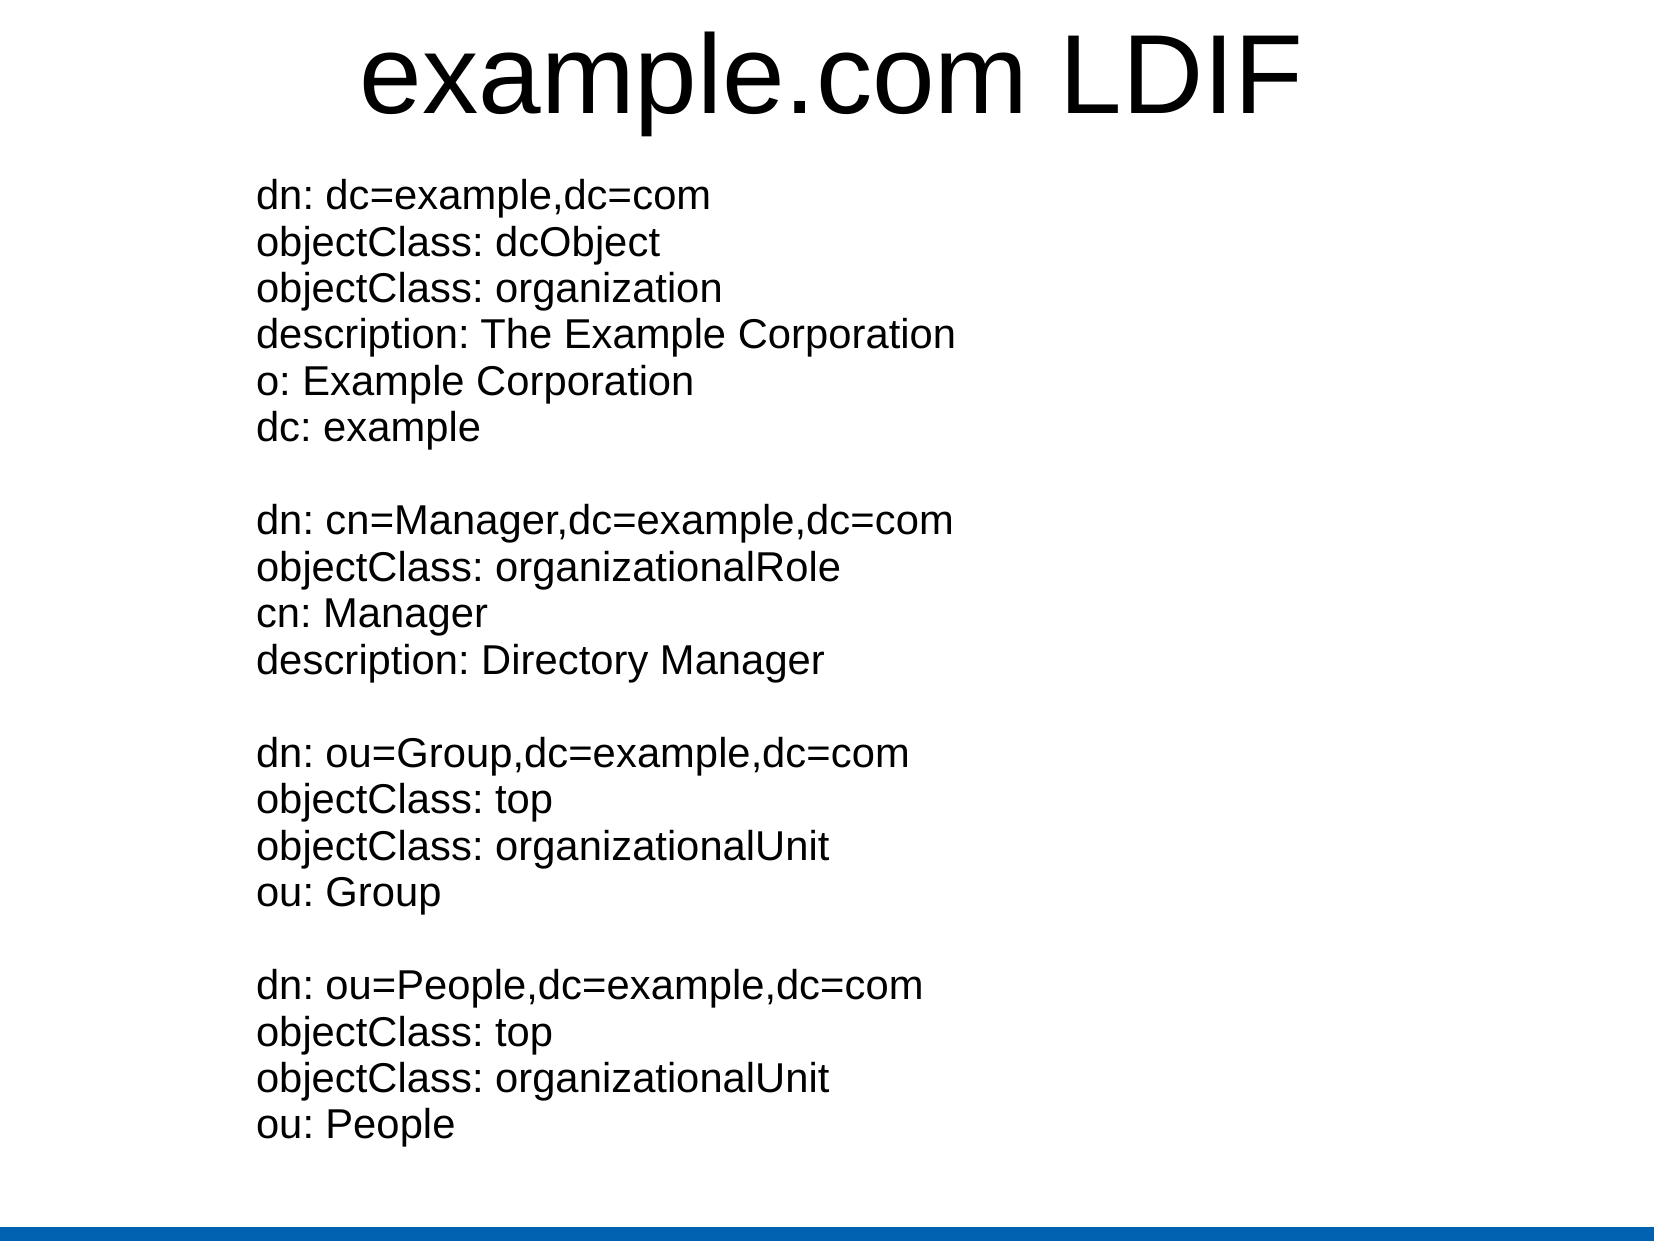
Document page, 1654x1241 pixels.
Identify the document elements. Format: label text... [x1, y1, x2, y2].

title example.com LDIF [125, 0, 1538, 178]
text_box dn: dc=example,dc=com objectClass: dcObject objectClass: organization description: The Example Corporation o: Example Corporation dc: example dn: cn=Manager,dc=example,dc=com objectClass: organizationalRole cn: Manager description: Directory Manager dn: ou=Group,dc=example,dc=com objectClass: top objectClass: organizationalUnit ou: Group dn: ou=People,dc=example,dc=com objectClass: top objectClass: organizationalUnit ou: People [241, 164, 1180, 1156]
